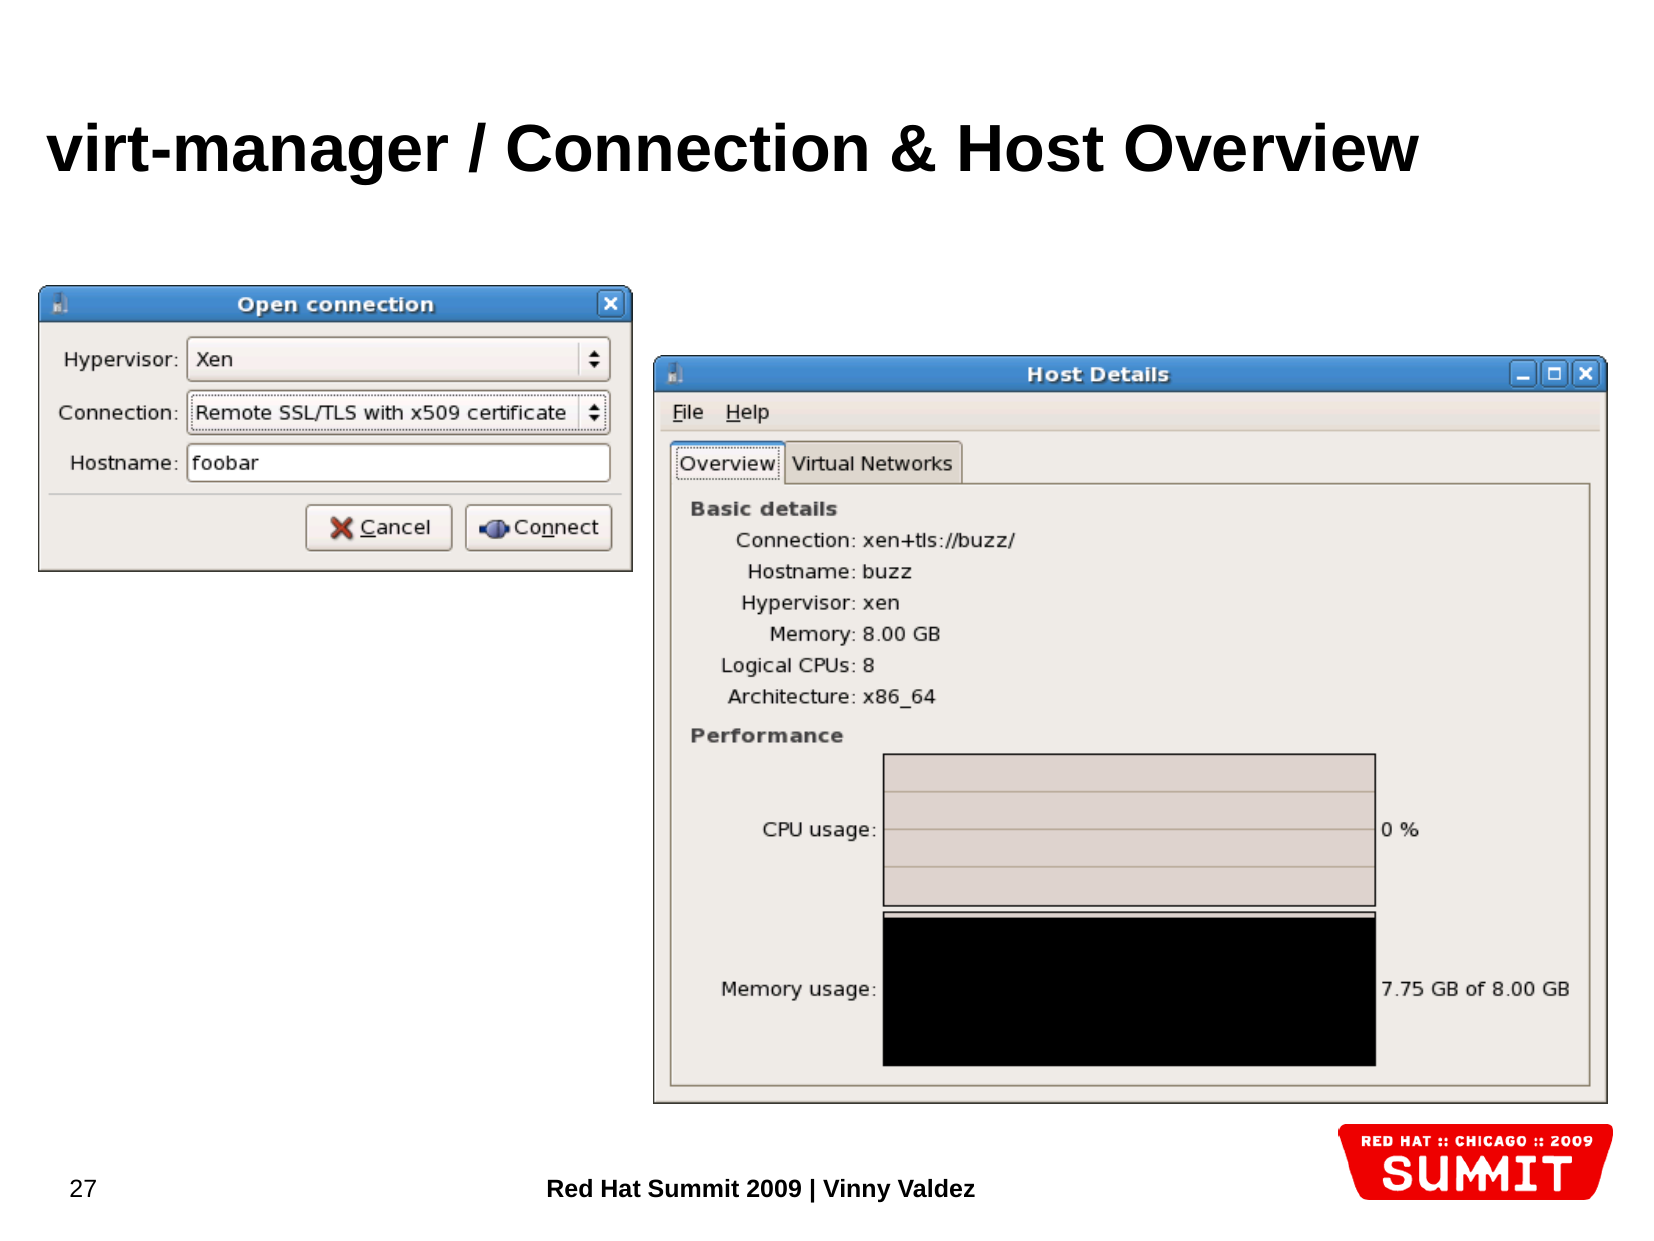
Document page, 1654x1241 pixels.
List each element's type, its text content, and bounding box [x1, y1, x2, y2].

picture [1338, 1124, 1613, 1200]
picture [38, 285, 633, 572]
title virt-manager / Connection & Host Overview [46, 82, 1451, 212]
picture [653, 355, 1608, 1104]
